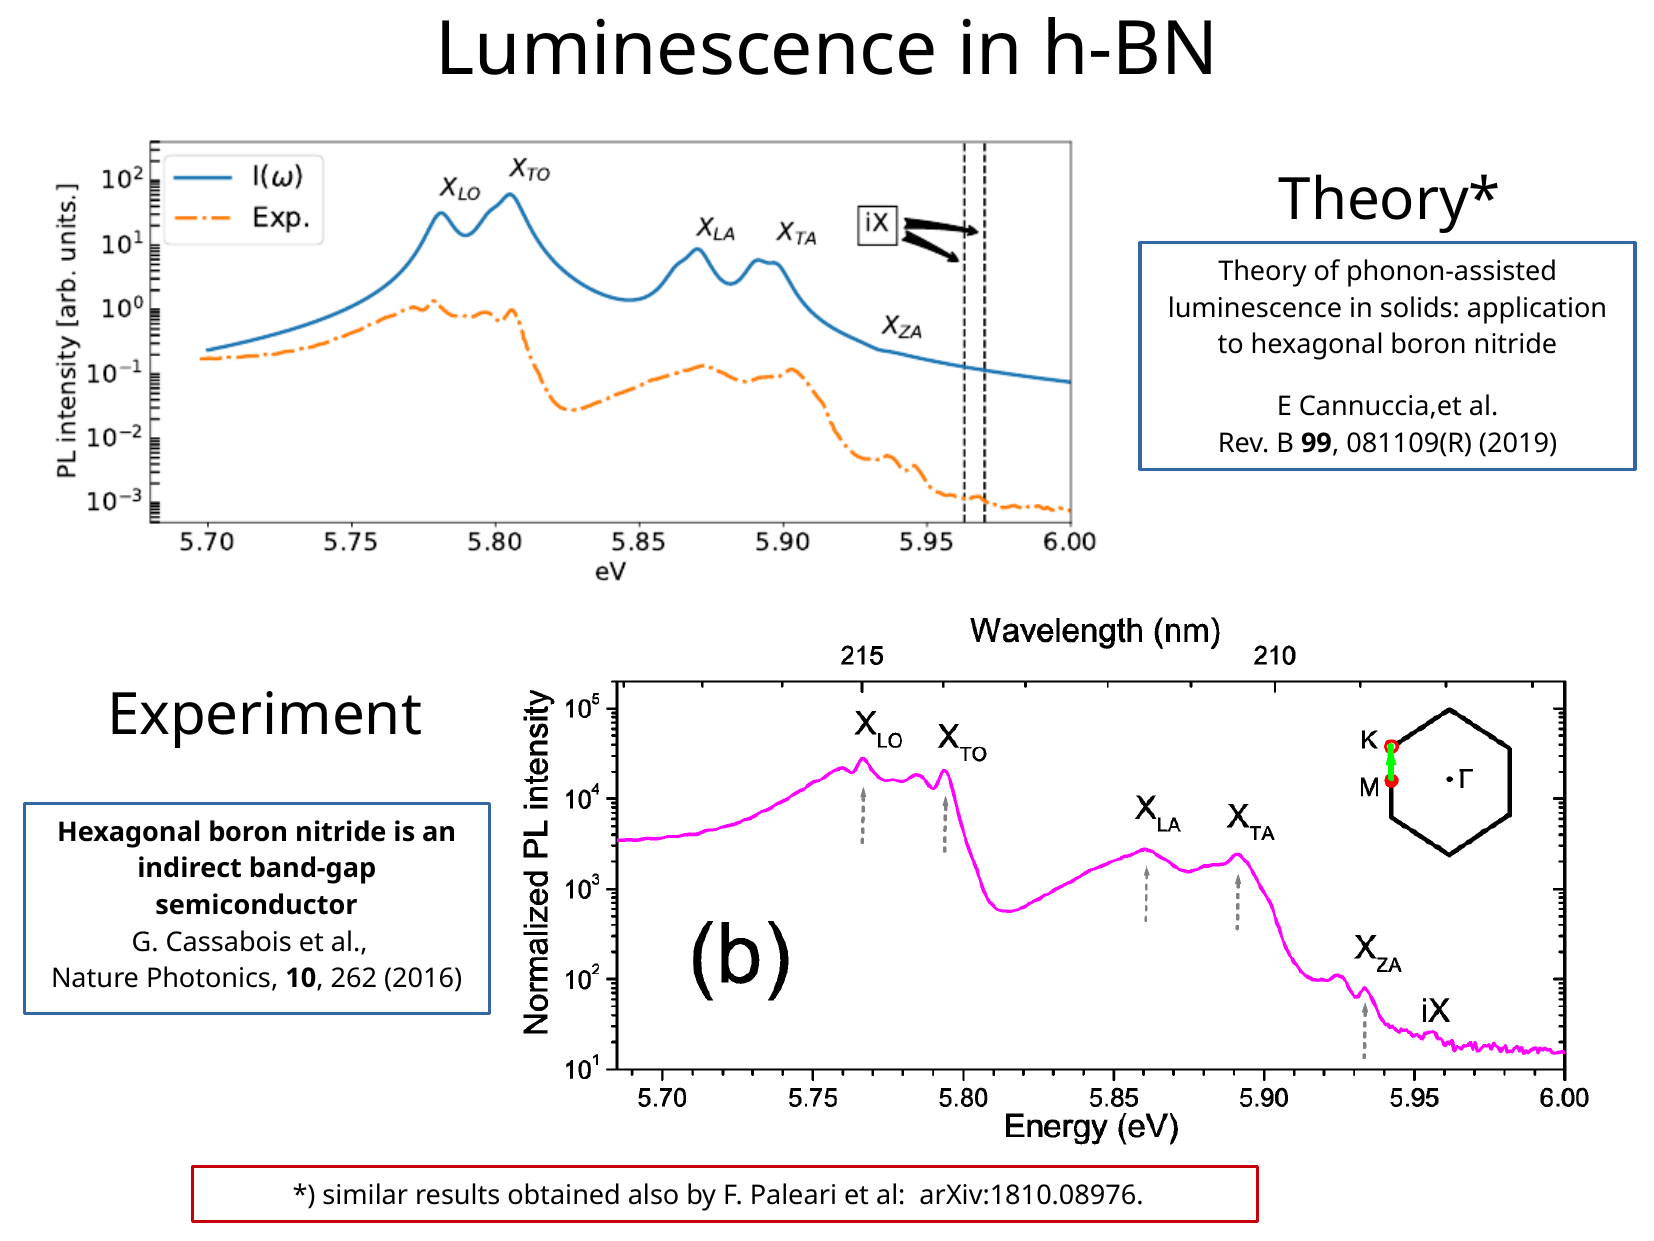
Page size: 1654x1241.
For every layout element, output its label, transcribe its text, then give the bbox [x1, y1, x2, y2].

text_box Hexagonal boron nitride is an indirect band-gap semiconductor G. Cassabois et al., Nature Photonics, 10, 262 (2016) [24, 803, 490, 1014]
text_box *) similar results obtained also by F. Paleari et al: arXiv:1810.08976. [192, 1166, 1258, 1220]
title Luminescence in h-BN [82, 0, 1572, 96]
text_box Experiment [79, 666, 451, 759]
text_box Theory* [1264, 150, 1516, 241]
picture [19, 111, 1632, 1176]
text_box Theory of phonon-assisted luminescence in solids: application to hexagonal boron nitride E Cannuccia,et al. Rev. B 99, 081109(R) (2019) [1140, 242, 1636, 466]
